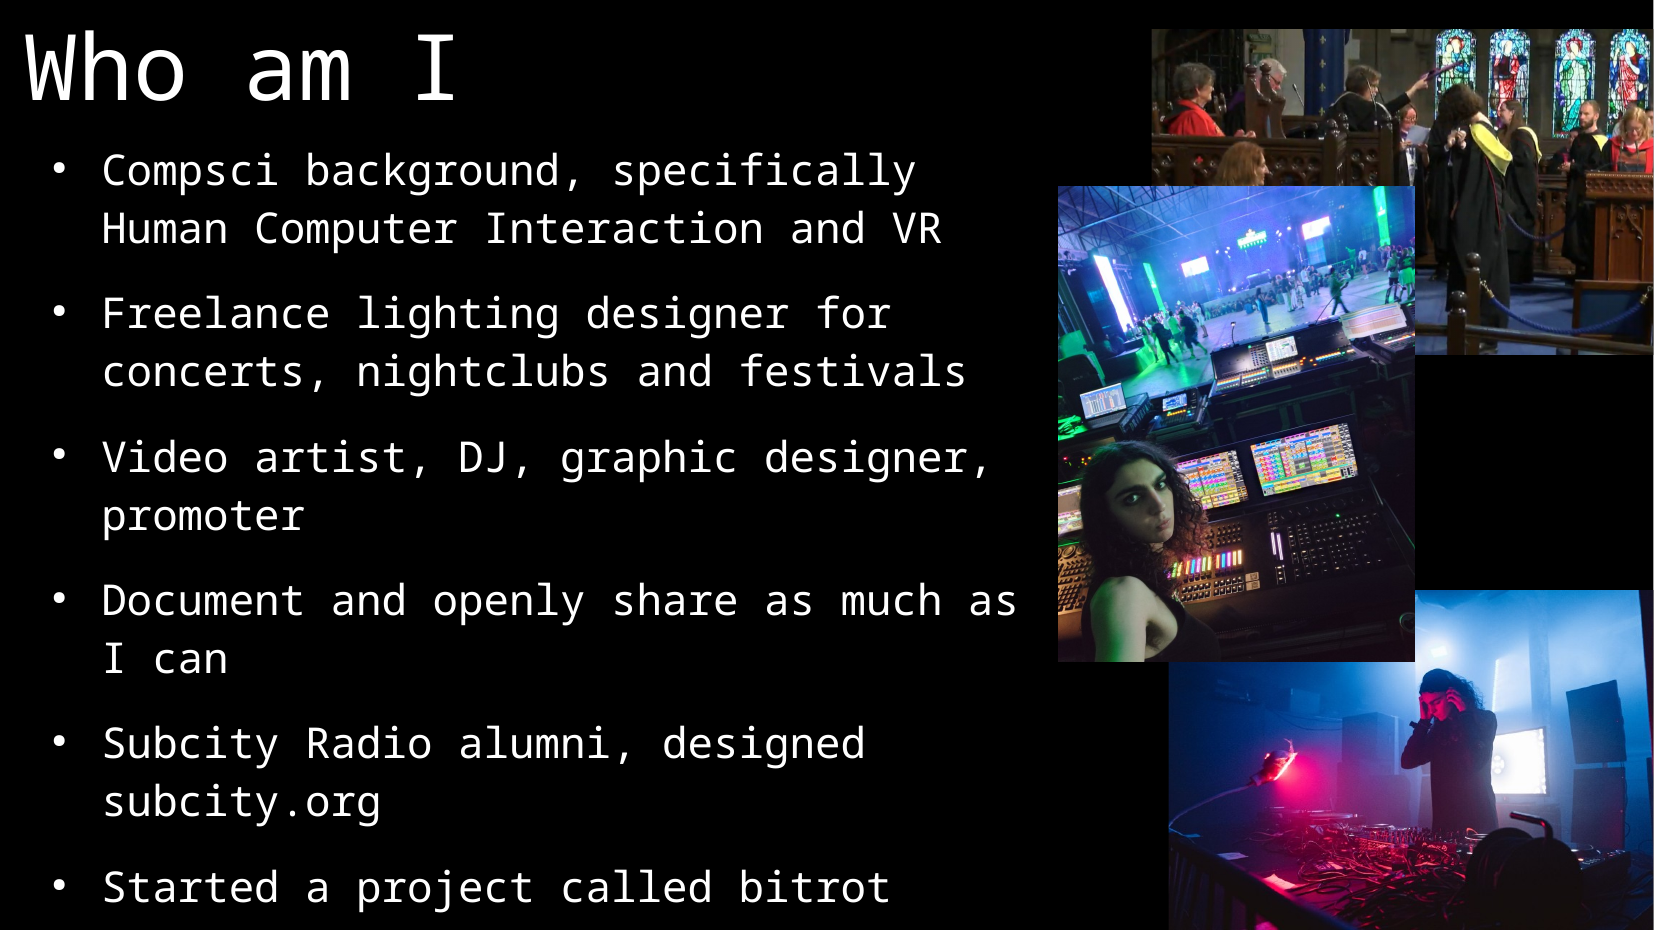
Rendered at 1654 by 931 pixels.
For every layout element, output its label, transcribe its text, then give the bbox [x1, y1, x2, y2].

list Compsci background, specifically Human Computer Interaction and VR Freelance lighting designer for concerts, nightclubs and festivals Video artist, DJ, graphic designer, promoter Document and openly share as much as I can Subcity Radio alumni, designed subcity.org Started a project called bitrot [35, 139, 1046, 916]
picture [1058, 29, 1654, 930]
title Who am I [23, 11, 1589, 119]
